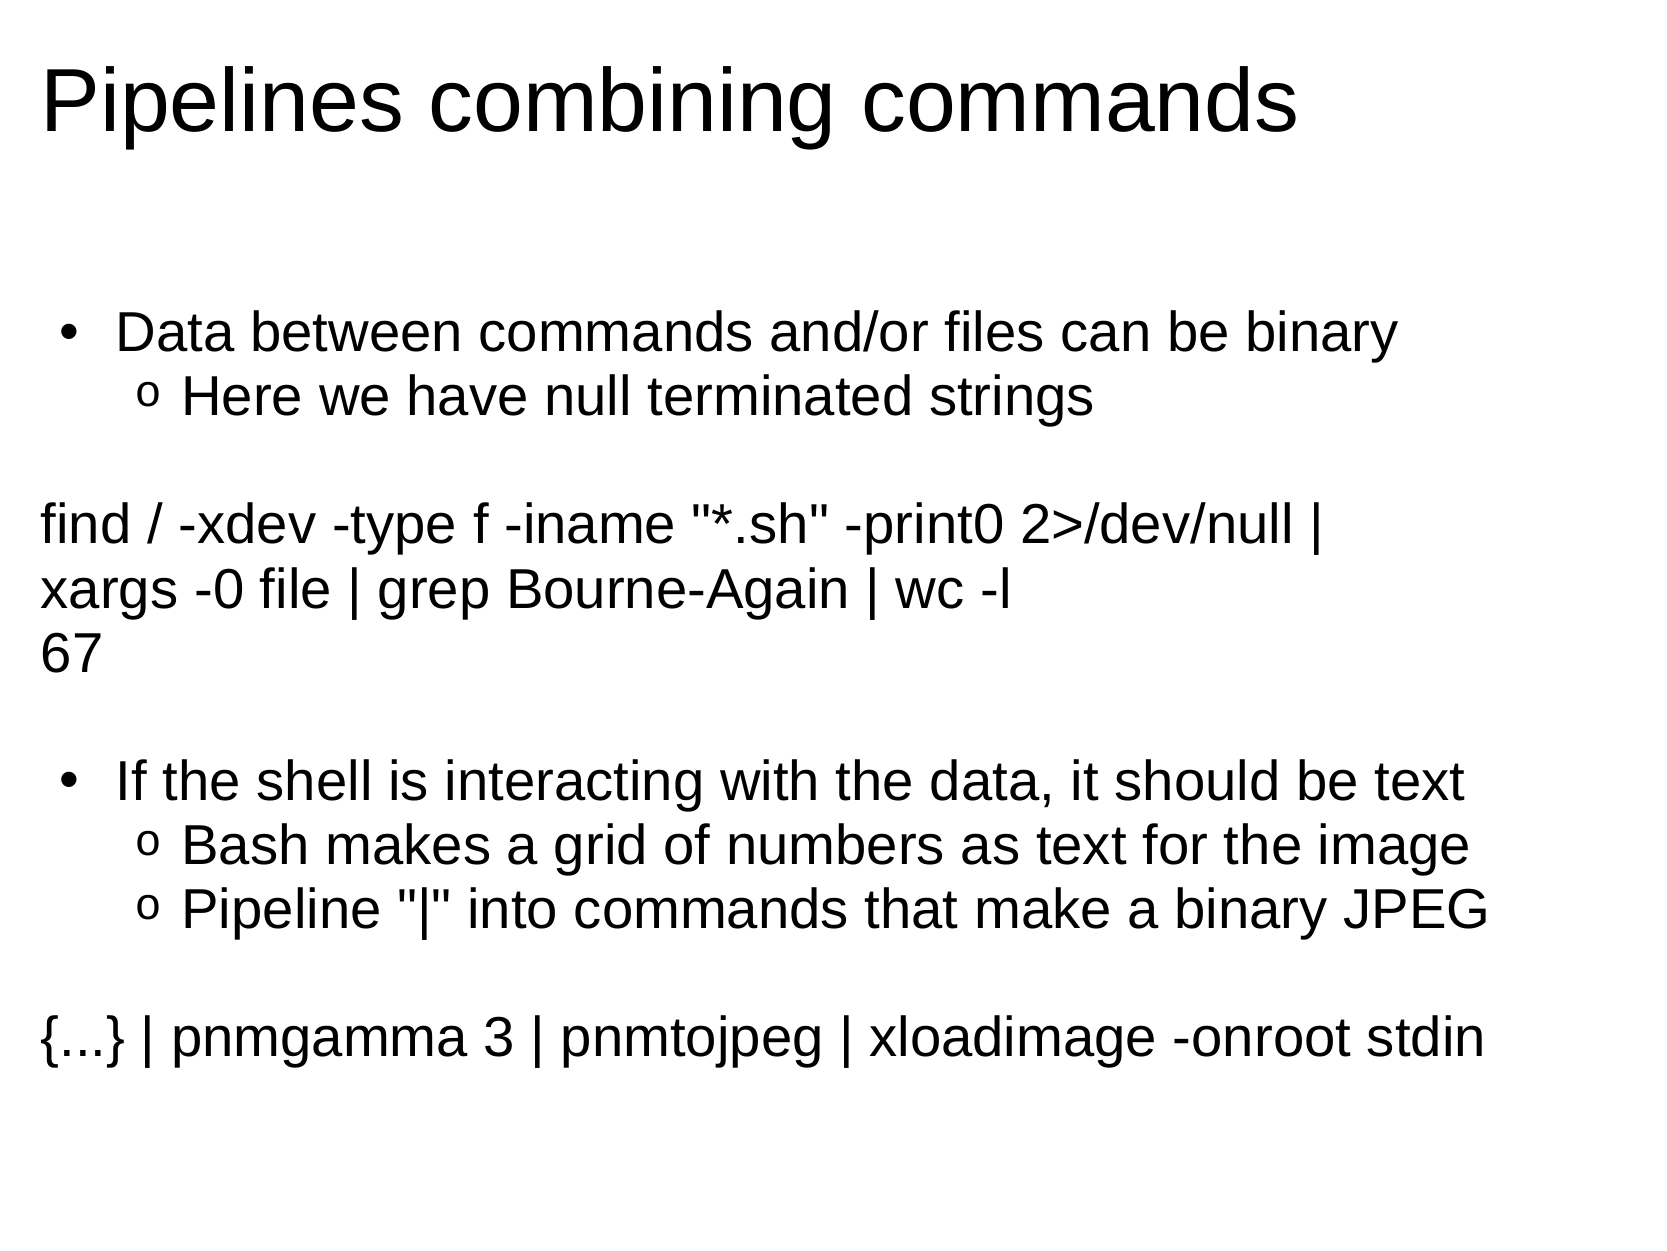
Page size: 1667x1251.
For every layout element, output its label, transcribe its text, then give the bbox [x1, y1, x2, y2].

list Data between commands and/or files can be binary Here we have null terminated strings find / -xdev -type f -iname "*.sh" -print0 2>/dev/null | xargs -0 file | grep Bourne-Again | wc -l 67 If the shell is interacting with the data, it should be text Bash makes a grid of numbers as text for the image Pipeline "|" into commands that make a binary JPEG {...} | pnmgamma 3 | pnmtojpeg | xloadimage -onroot stdin [40, 300, 1626, 1238]
title Pipelines combining commands [40, 50, 1627, 201]
